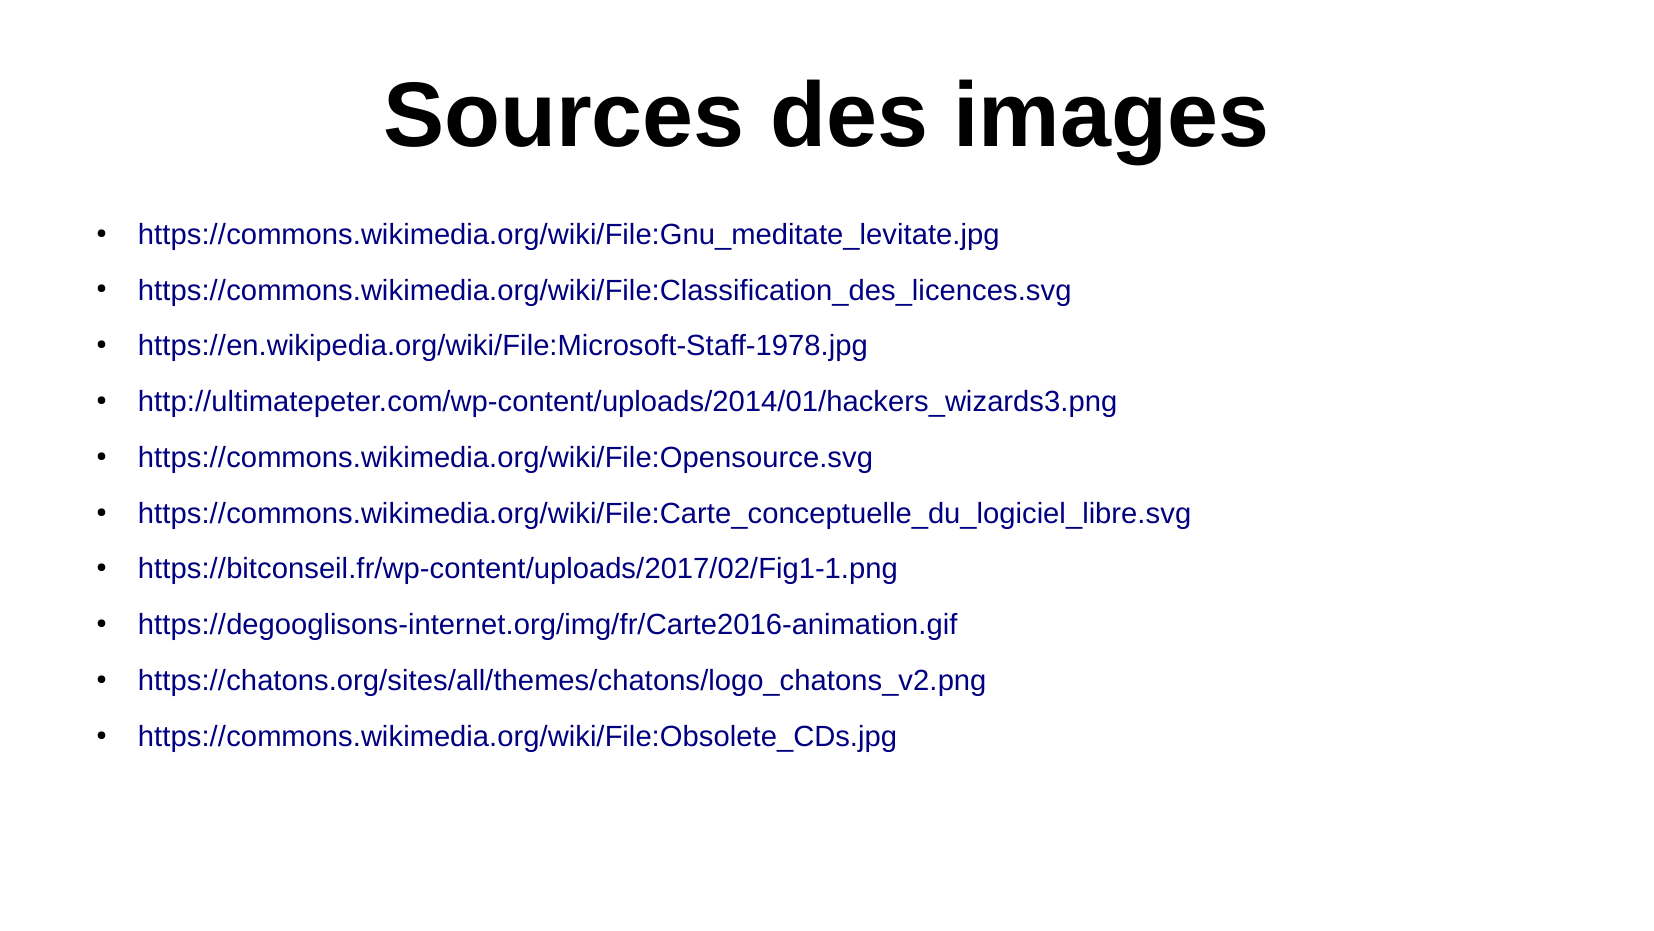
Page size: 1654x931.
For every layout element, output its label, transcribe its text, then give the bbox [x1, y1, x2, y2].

title Sources des images [82, 37, 1571, 193]
list https://commons.wikimedia.org/wiki/File:Gnu_meditate_levitate.jpg https://commons.wikimedia.org/wiki/File:Classification_des_licences.svg https://en.wikipedia.org/wiki/File:Microsoft-Staff-1978.jpg http://ultimatepeter.com/wp-content/uploads/2014/01/hackers_wizards3.png https://commons.wikimedia.org/wiki/File:Opensource.svg https://commons.wikimedia.org/wiki/File:Carte_conceptuelle_du_logiciel_libre.svg https://bitconseil.fr/wp-content/uploads/2017/02/Fig1-1.png https://degooglisons-internet.org/img/fr/Carte2016-animation.gif https://chatons.org/sites/all/themes/chatons/logo_chatons_v2.png https://commons.wikimedia.org/wiki/File:Obsolete_CDs.jpg [82, 217, 1571, 758]
